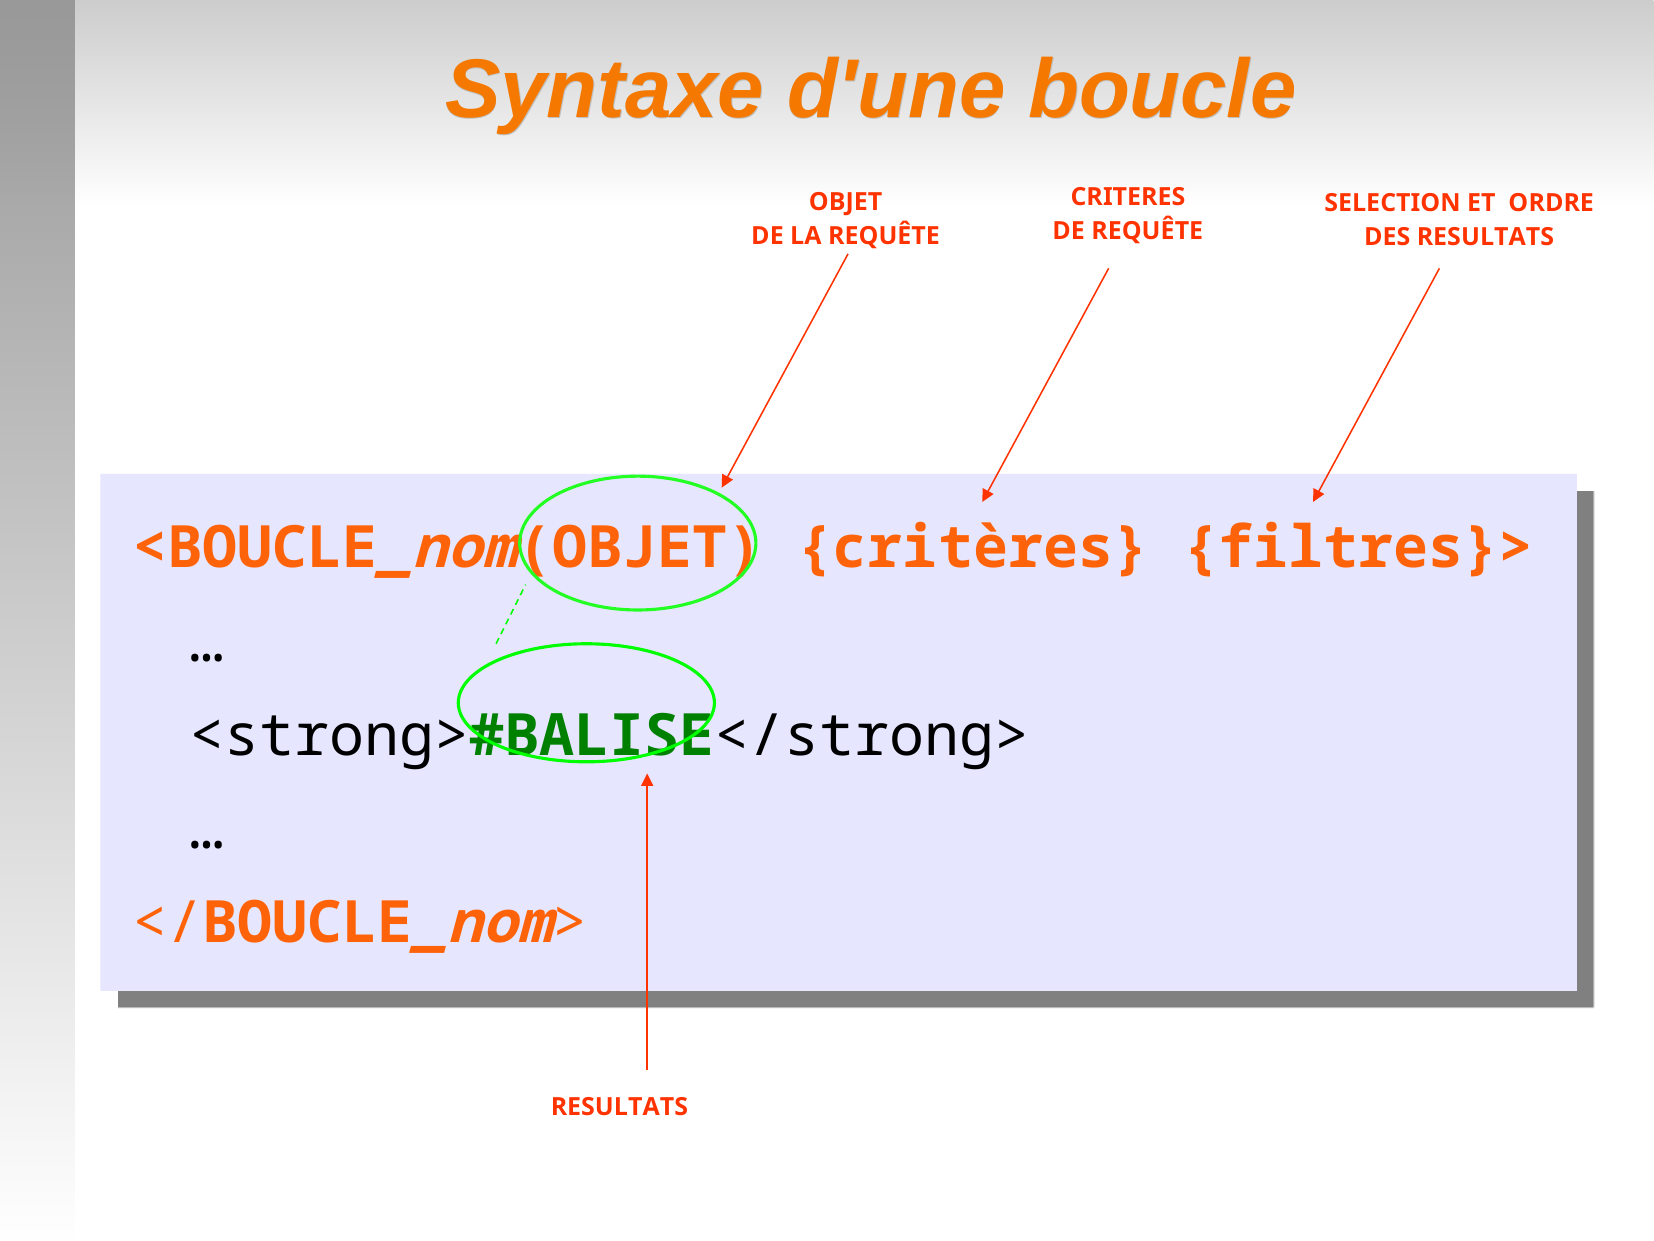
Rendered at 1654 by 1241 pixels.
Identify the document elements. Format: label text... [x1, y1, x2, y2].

text_box RESULTATS [535, 1080, 714, 1125]
text_box SELECTION ET ORDRE DES RESULTATS [1309, 177, 1488, 222]
text_box OBJET DE LA REQUÊTE [736, 178, 997, 221]
text_box CRITERES DE REQUÊTE [1037, 178, 1271, 289]
title Syntaxe d'une boucle [88, 0, 1654, 178]
text_box <BOUCLE_nom(OBJET) {critères} {filtres}> … <strong>#BALISE</strong> … </BOUCLE_nom> [100, 473, 1577, 939]
